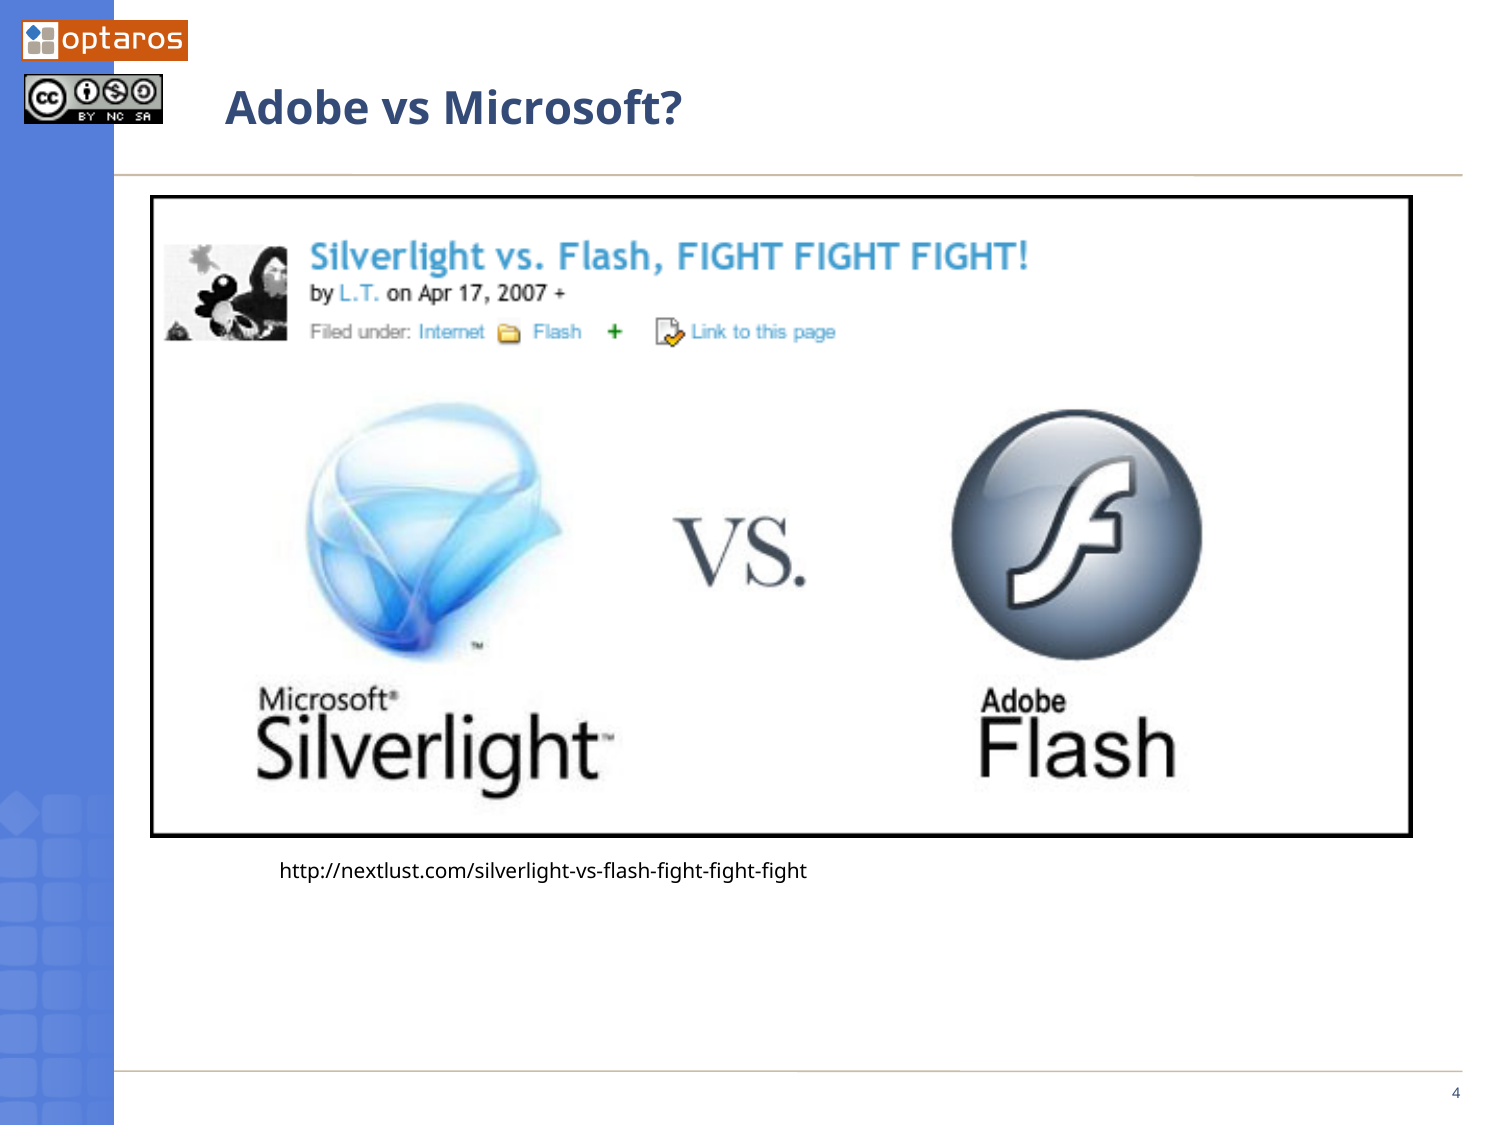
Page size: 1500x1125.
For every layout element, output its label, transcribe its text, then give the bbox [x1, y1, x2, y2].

title Adobe vs Microsoft? [224, 44, 1463, 168]
picture [150, 195, 1413, 838]
picture [0, 0, 188, 1125]
text_box http://nextlust.com/silverlight-vs-flash-fight-fight-fight [264, 849, 823, 892]
